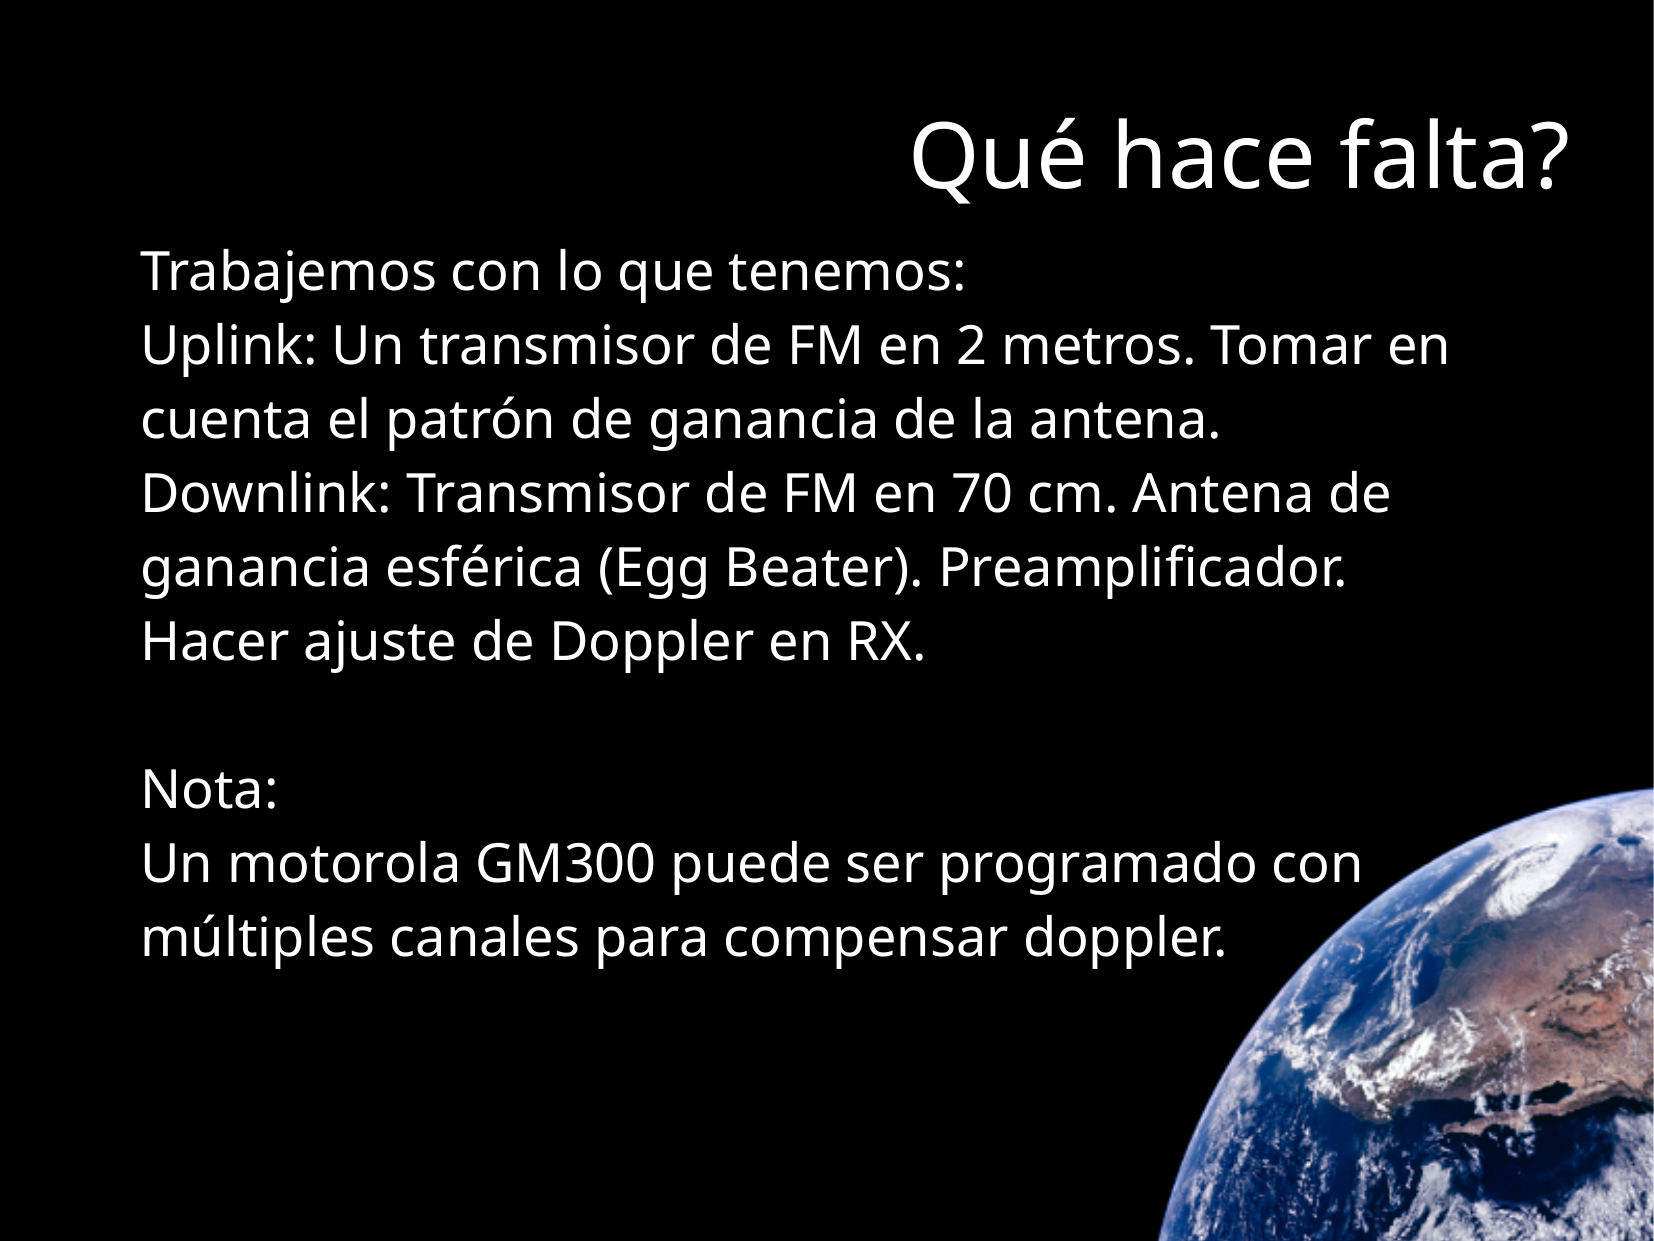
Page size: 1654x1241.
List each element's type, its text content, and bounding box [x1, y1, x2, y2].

title Qué hace falta? [82, 49, 1571, 257]
text_box Trabajemos con lo que tenemos: Uplink: Un transmisor de FM en 2 metros. Tomar en cuenta el patrón de ganancia de la antena. Downlink: Transmisor de FM en 70 cm. Antena de ganancia esférica (Egg Beater). Preamplificador. Hacer ajuste de Doppler en RX. Nota: Un motorola GM300 puede ser programado con múltiples canales para compensar doppler. [90, 225, 1516, 973]
picture [0, 0, 1654, 1241]
